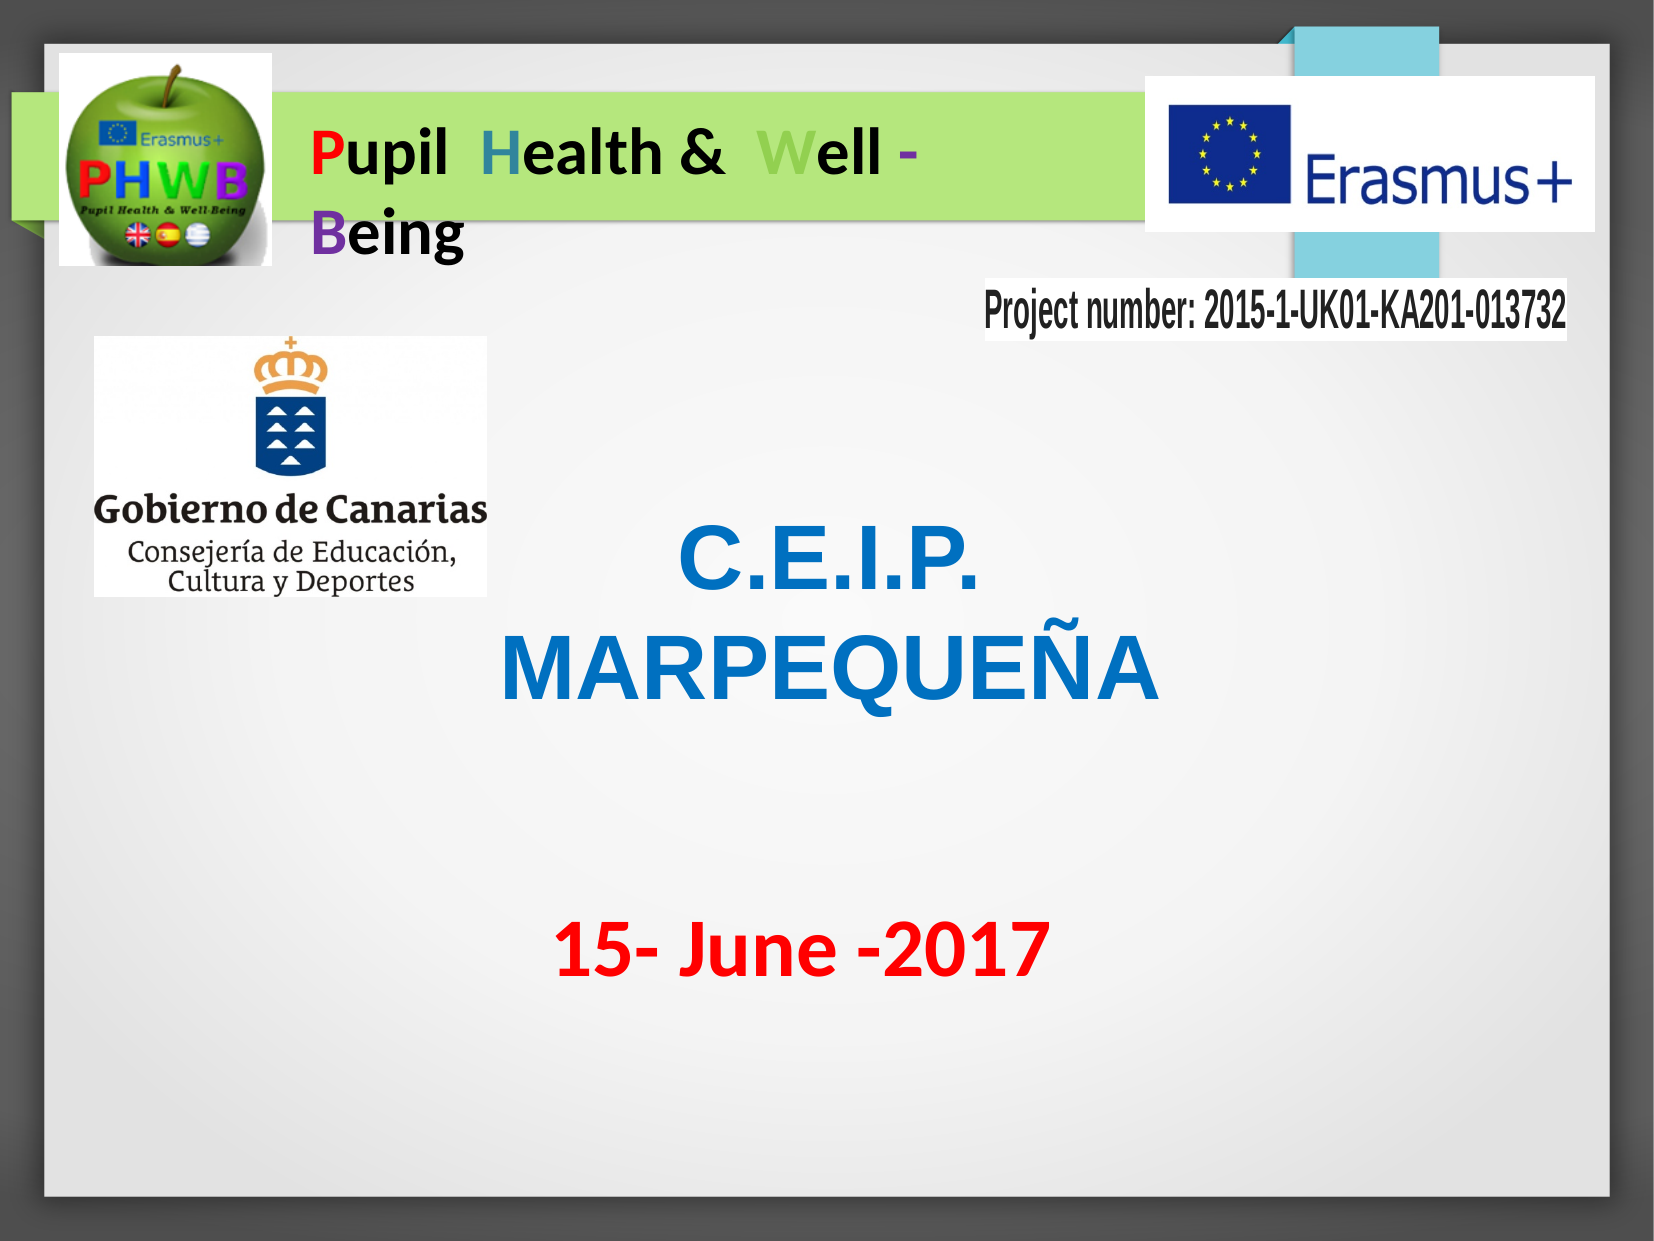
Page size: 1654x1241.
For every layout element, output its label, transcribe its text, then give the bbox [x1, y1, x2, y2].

text_box 15- June -2017 [461, 785, 1323, 1000]
picture [0, 0, 1654, 1241]
text_box C.E.I.P. MARPEQUEÑA [484, 490, 1370, 725]
text_box Pupil Health & Well -Being [295, 100, 1087, 197]
